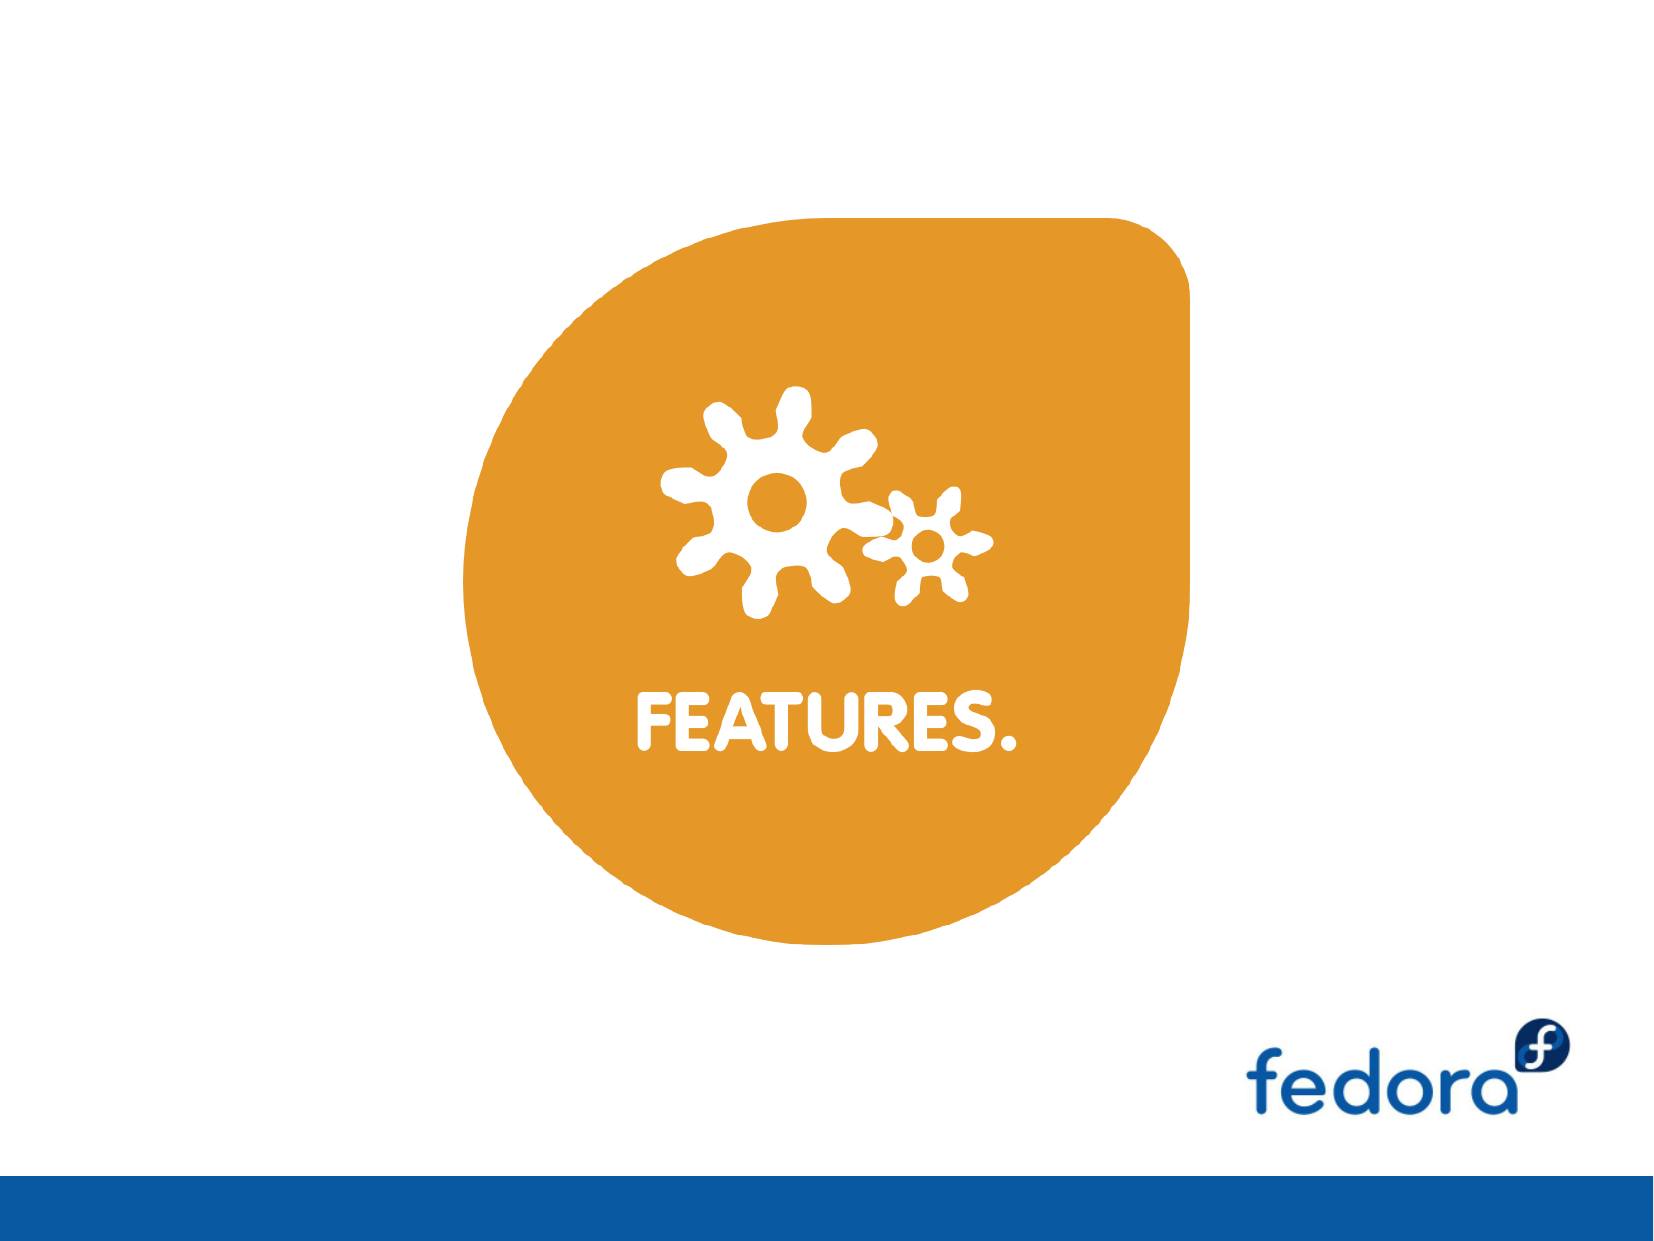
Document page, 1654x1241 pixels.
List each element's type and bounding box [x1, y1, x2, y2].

picture [0, 1176, 1654, 1241]
picture [1237, 1010, 1576, 1125]
picture [463, 218, 1190, 945]
